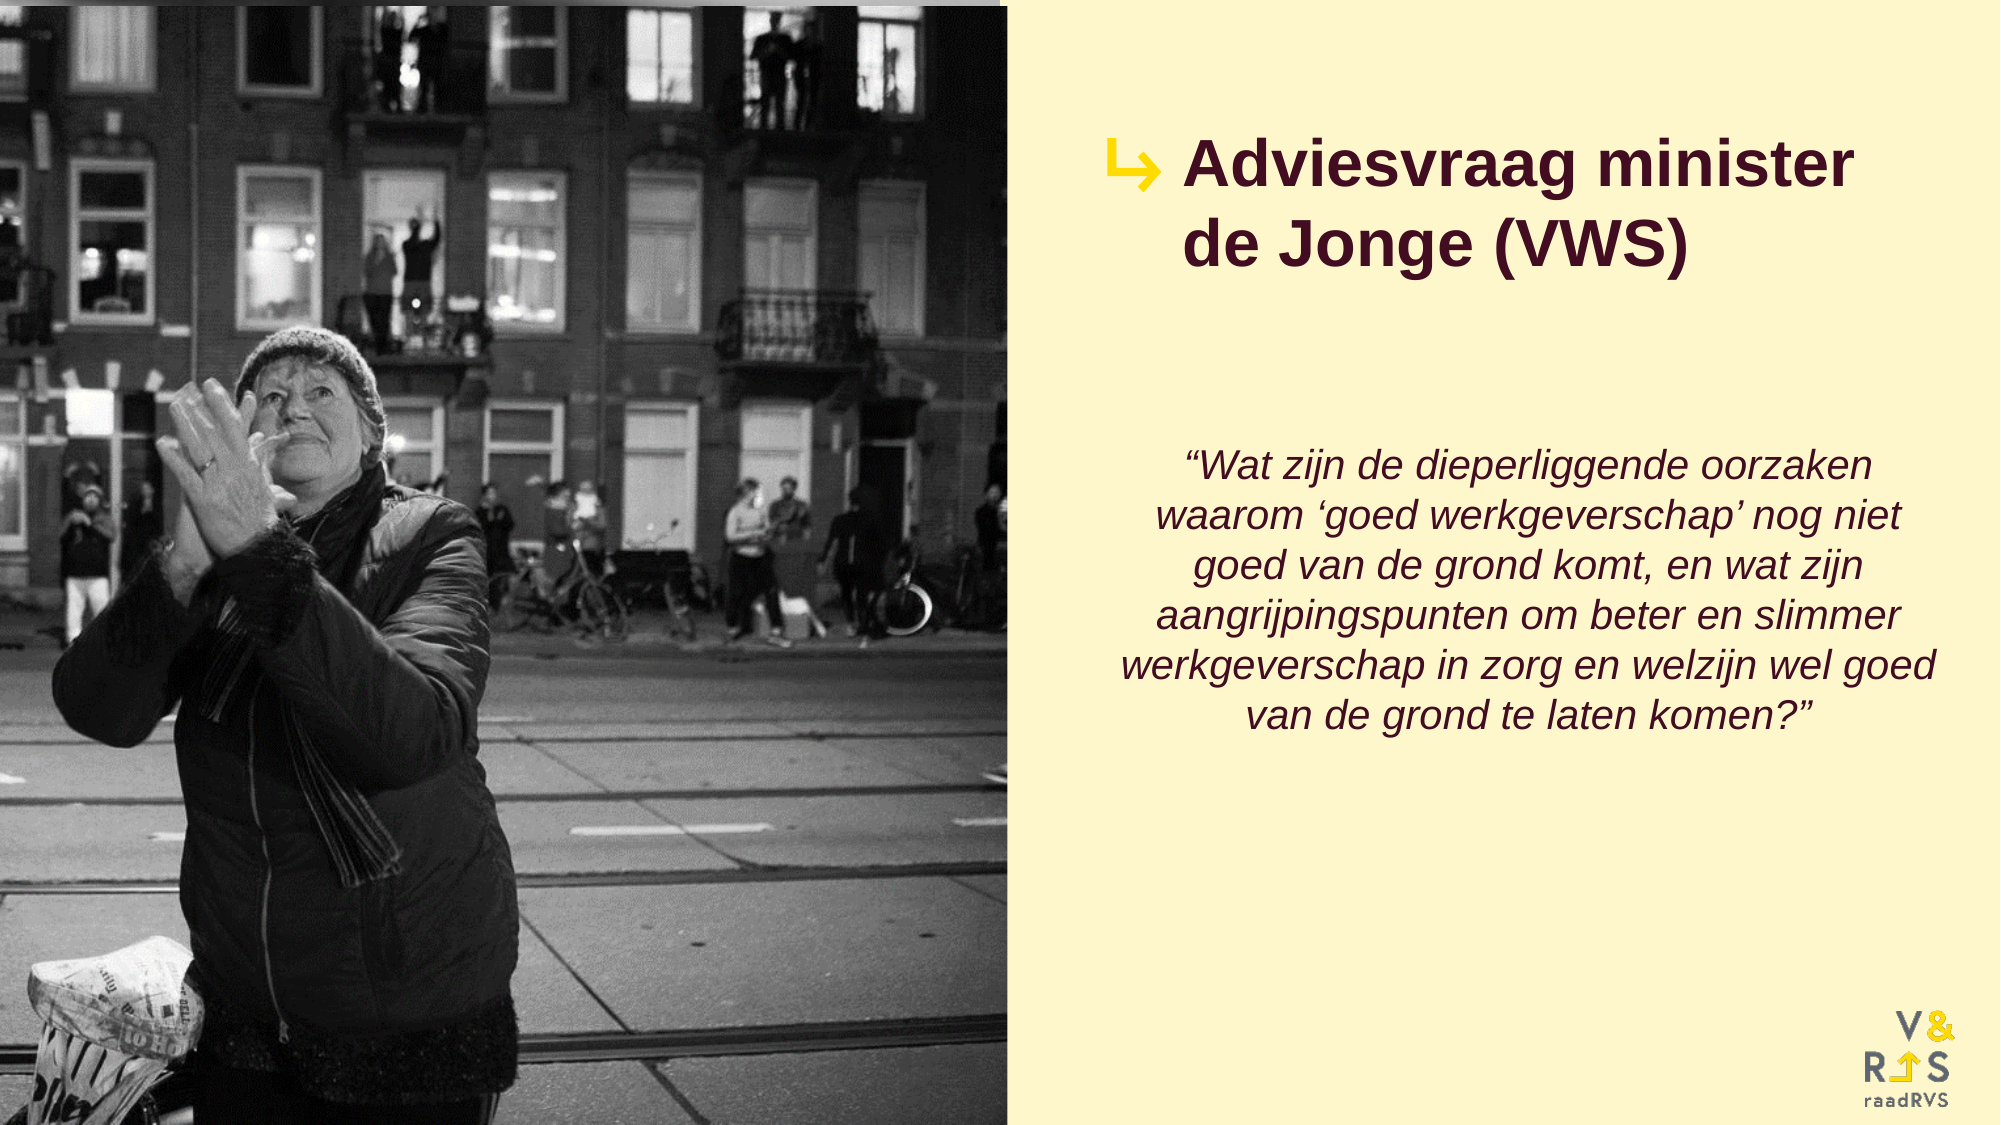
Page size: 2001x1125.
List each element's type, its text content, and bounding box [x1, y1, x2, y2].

list “Wat zijn de dieperliggende oorzaken waarom ‘goed werkgeverschap’ nog niet goed van de grond komt, en wat zijn aangrijpingspunten om beter en slimmer werkgeverschap in zorg en welzijn wel goed van de grond te laten komen?” [1107, 249, 1951, 1007]
picture [0, 6, 1008, 1125]
title Adviesvraag minister de Jonge (VWS) [1182, 119, 1915, 186]
